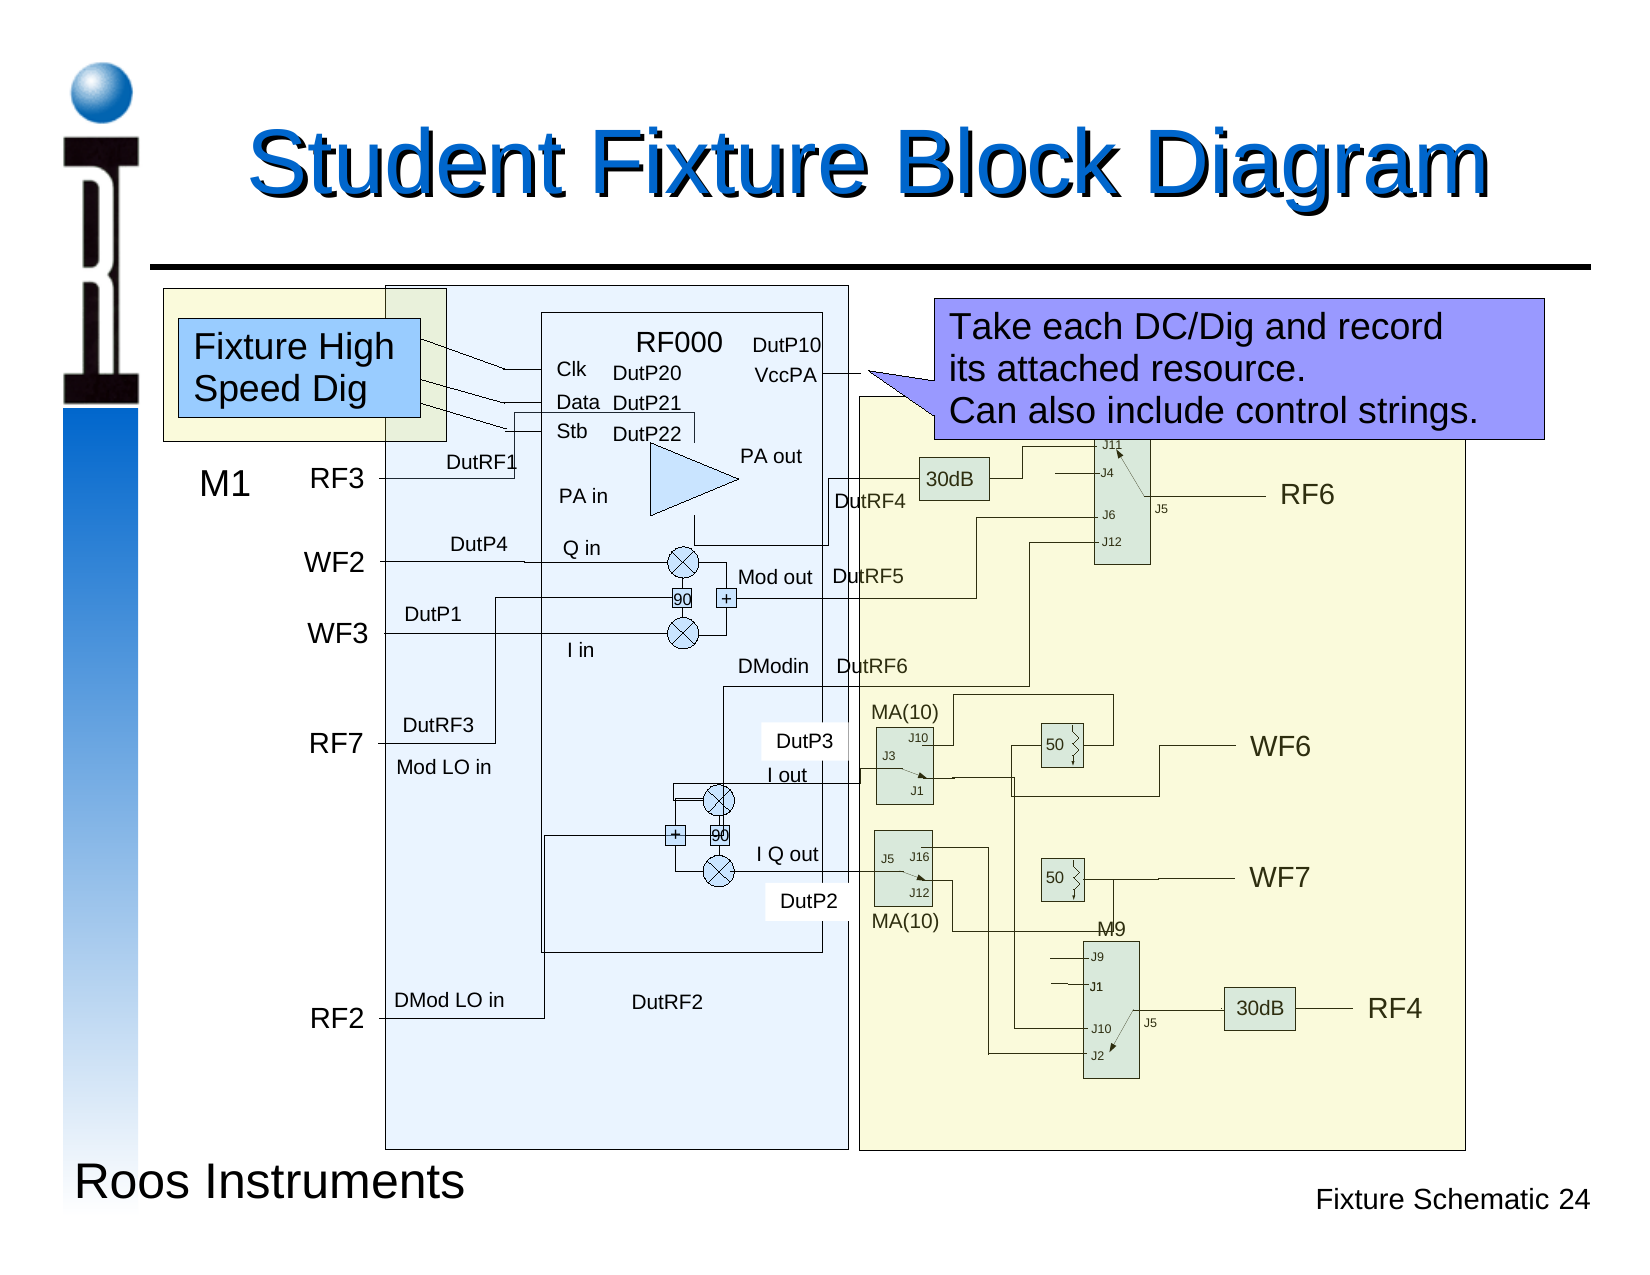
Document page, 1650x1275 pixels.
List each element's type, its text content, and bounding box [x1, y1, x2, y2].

text_box [724, 687, 849, 783]
text_box DMod LO in [379, 981, 520, 1020]
text_box DutP3 [761, 722, 849, 761]
text_box DutRF4 [819, 482, 859, 521]
text_box DutRF1 [431, 443, 533, 482]
text_box PA in [543, 477, 623, 515]
text_box DutRF5 [817, 557, 859, 595]
text_box VccPA [739, 365, 832, 394]
text_box DutRF2 [616, 983, 718, 1022]
text_box I in [552, 631, 610, 670]
text_box DutP21 [597, 383, 697, 415]
text_box DutP1 [389, 595, 477, 634]
text_box DModin [723, 647, 821, 686]
text_box DutRF3 [387, 706, 489, 744]
text_box WF3 [292, 609, 385, 658]
text_box [823, 761, 849, 783]
text_box + [655, 817, 696, 853]
text_box 90 [696, 818, 745, 852]
picture [59, 59, 144, 411]
text_box M1 [184, 455, 266, 513]
text_box Q in [548, 529, 616, 567]
text_box DutRF6 [821, 647, 859, 686]
text_box DutP22 [597, 415, 697, 454]
text_box [674, 784, 723, 818]
text_box Fixture High Speed Dig [178, 318, 421, 418]
text_box DutP20 [597, 354, 697, 383]
text_box Take each DC/Dig and record its attached resource. Can also include control strings. [868, 298, 1545, 440]
text_box RF3 [294, 455, 380, 503]
text_box [385, 634, 495, 743]
text_box Mod out [723, 558, 828, 597]
title Student Fixture Block Diagram [147, 64, 1591, 259]
text_box DutP10 [737, 326, 837, 365]
text_box RF2 [294, 994, 380, 1043]
text_box 90 [658, 582, 706, 617]
text_box Clk [541, 350, 602, 383]
text_box I Q out [741, 835, 834, 874]
text_box [859, 396, 1466, 1151]
text_box [163, 285, 849, 1150]
text_box [724, 784, 849, 871]
text_box DutP2 [765, 882, 853, 921]
text_box DutP4 [435, 524, 523, 563]
text_box + [706, 580, 747, 617]
text_box 90 [696, 818, 723, 835]
text_box WF2 [288, 538, 381, 586]
text_box PA out [725, 437, 817, 476]
text_box Stb [541, 422, 597, 451]
text_box RF7 [294, 719, 379, 768]
text_box Mod LO in [381, 747, 507, 786]
text_box RF000 [620, 318, 739, 367]
text_box Data [541, 383, 597, 422]
text_box I out [752, 756, 823, 795]
